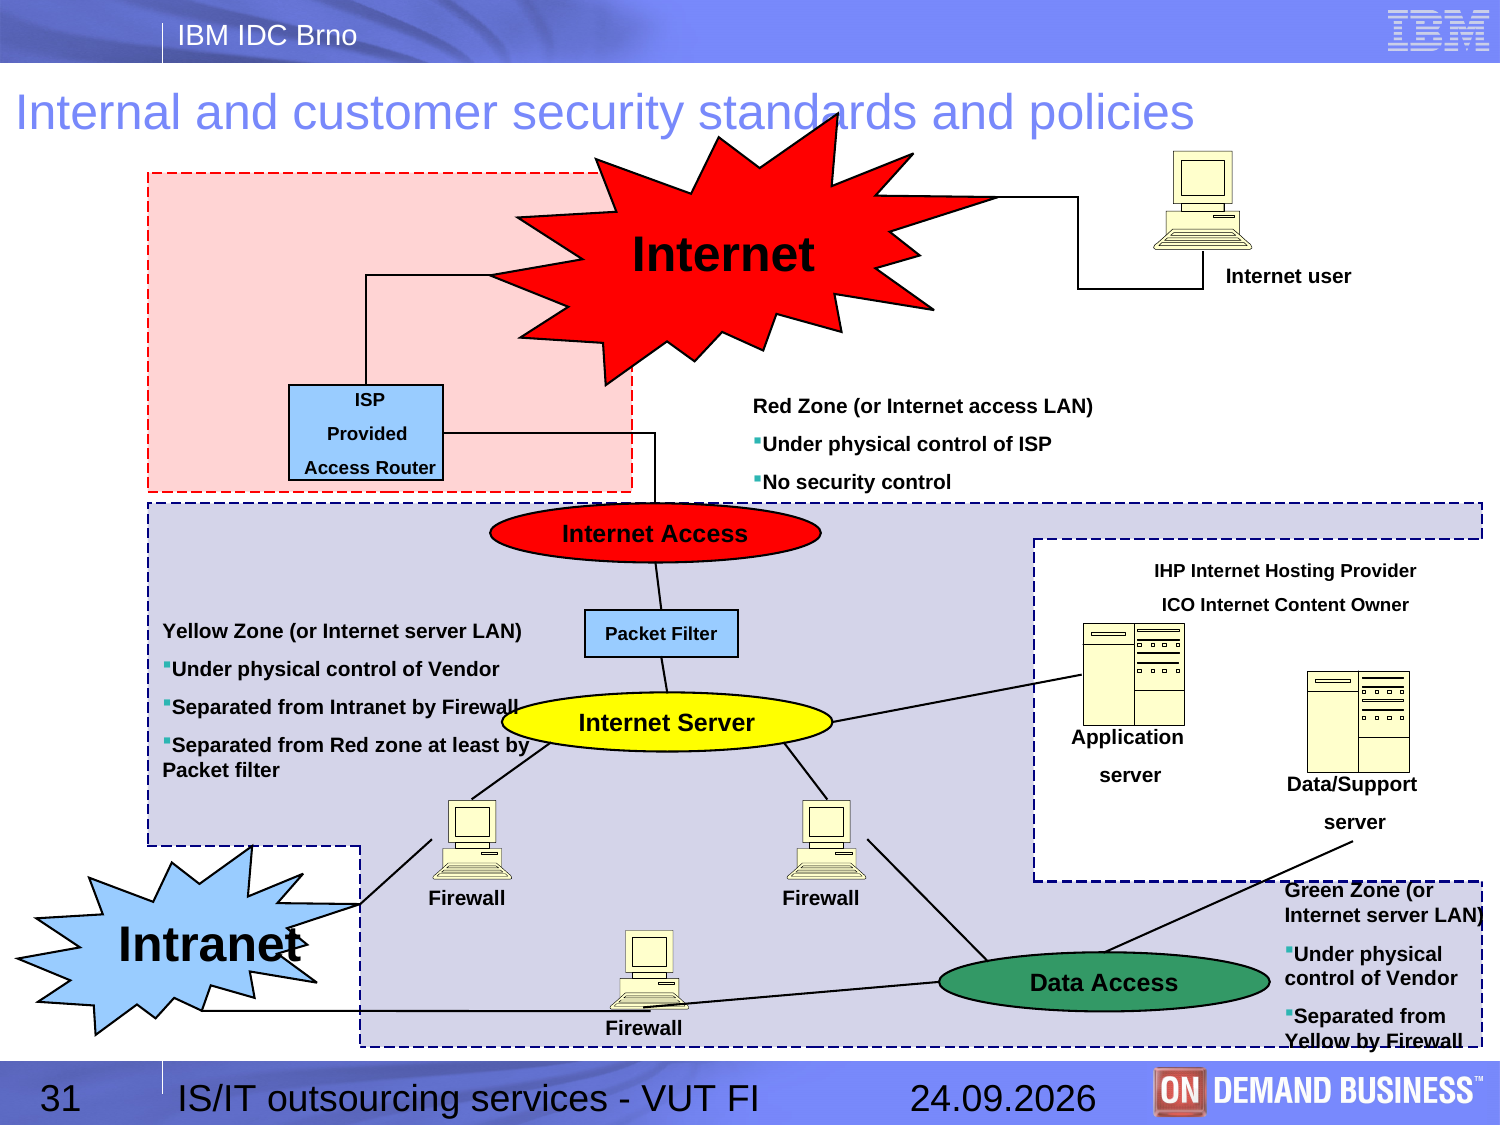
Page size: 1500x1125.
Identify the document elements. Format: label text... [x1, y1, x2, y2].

text_box [203, 744, 985, 1010]
text_box Application server [1045, 716, 1210, 795]
text_box [147, 172, 632, 492]
text_box Red Zone (or Internet access LAN) Under physical control of ISP No security control [738, 385, 1109, 502]
text_box Yellow Zone (or Internet server LAN) Under physical control of Vendor Separated from Intranet by Firewall Separated from Red zone at least by Packet filter [147, 609, 550, 789]
text_box [691, 984, 1269, 1047]
text_box Intranet [17, 846, 358, 1035]
text_box Internet user [1210, 255, 1367, 296]
picture [785, 798, 868, 877]
text_box Firewall [407, 877, 527, 918]
text_box Internet [491, 113, 997, 386]
text_box Internet Access [490, 503, 821, 563]
picture [608, 928, 691, 1007]
text_box Firewall [761, 877, 881, 918]
text_box ISP Provided Access Router [289, 385, 443, 480]
picture [1151, 148, 1255, 252]
text_box [135, 789, 482, 904]
picture [431, 798, 514, 877]
picture [0, 1061, 1500, 1125]
title Internal and customer security standards and policies [0, 66, 1353, 149]
text_box Packet Filter [584, 609, 738, 657]
picture [0, 0, 1500, 63]
text_box IHP Internet Hosting Provider ICO Internet Content Owner [1139, 550, 1432, 623]
text_box [147, 503, 665, 700]
text_box Data Access [939, 952, 1269, 1012]
text_box Data/Support server [1269, 763, 1435, 842]
text_box Internet Server [550, 692, 832, 752]
text_box Firewall [584, 1007, 704, 1048]
picture [1080, 621, 1188, 716]
text_box Green Zone (or Internet server LAN) Under physical control of Vendor Separated from Yellow by Firewall [1269, 869, 1500, 1061]
text_box [1110, 883, 1269, 977]
text_box [367, 276, 632, 432]
picture [1305, 668, 1412, 763]
text_box [657, 503, 1500, 960]
text_box [135, 999, 584, 1059]
